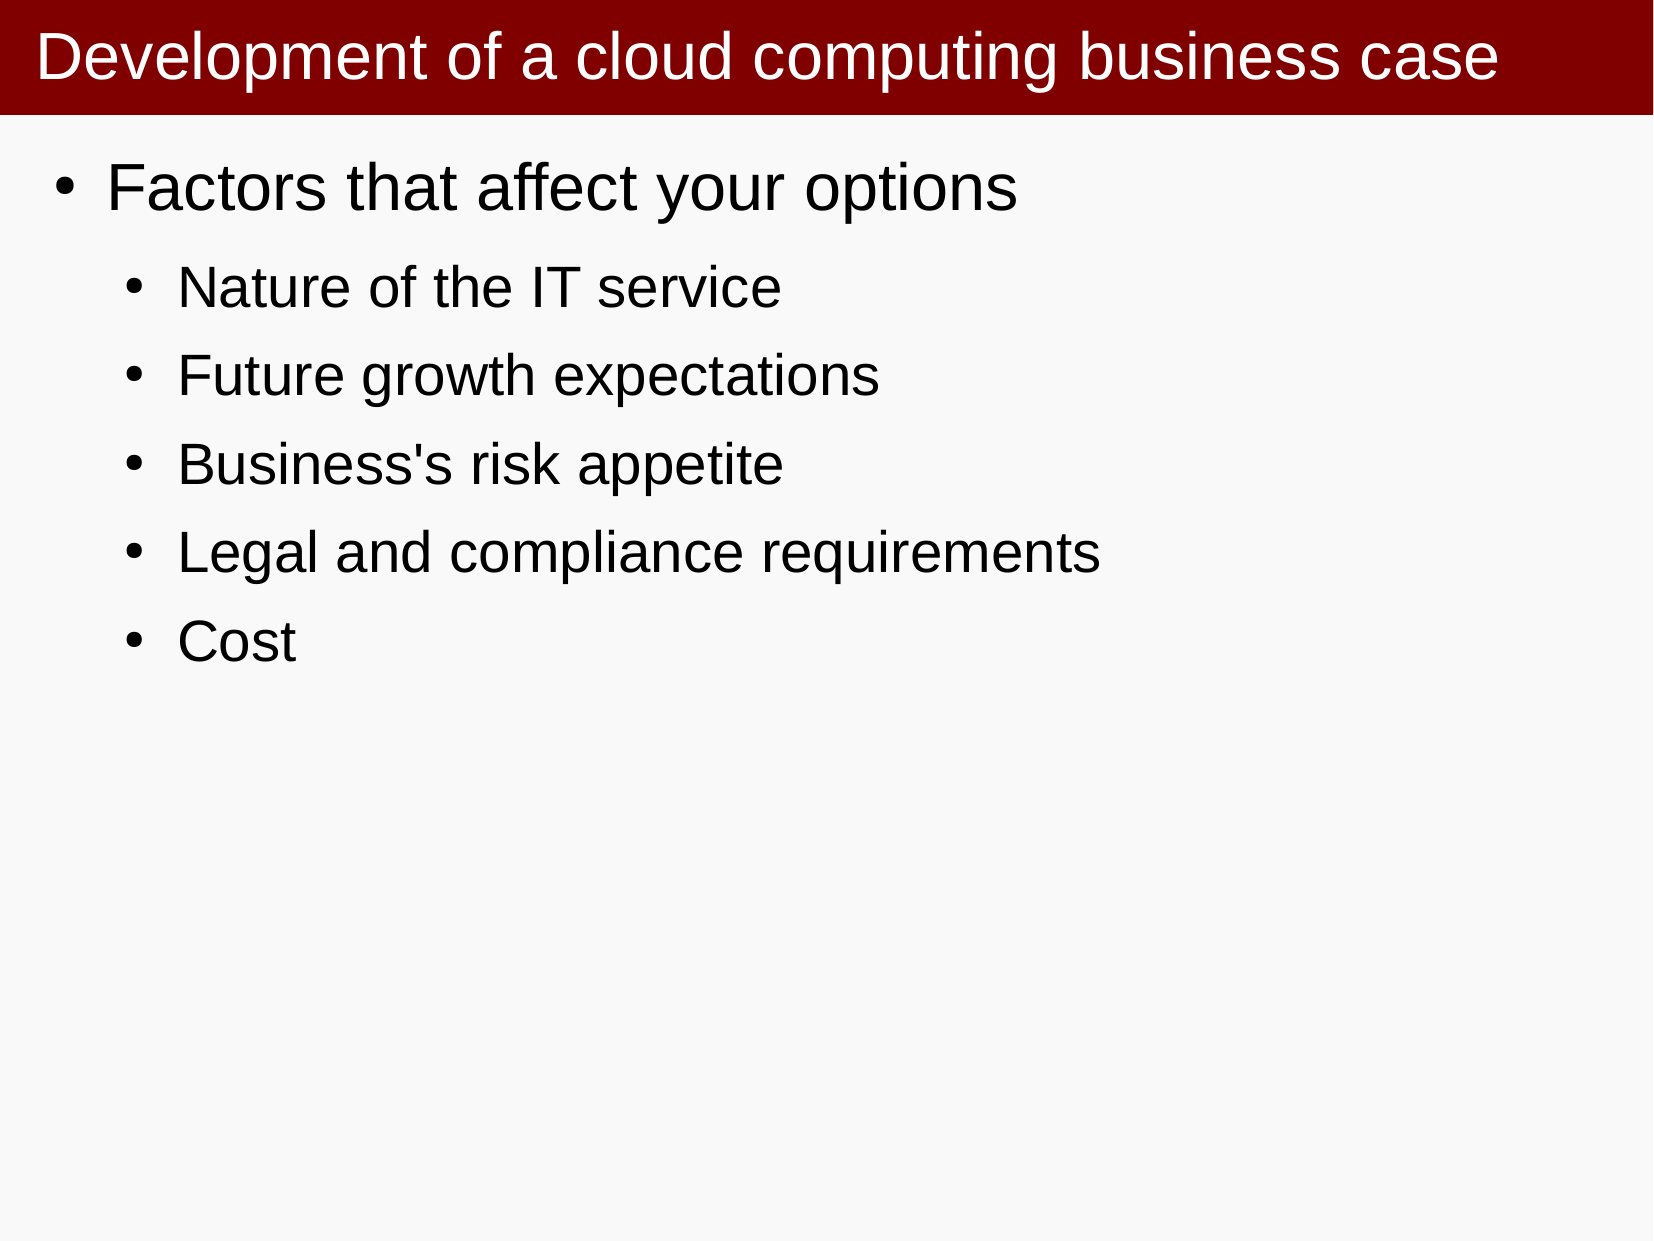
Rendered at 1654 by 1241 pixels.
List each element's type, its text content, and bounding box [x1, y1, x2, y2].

title Development of a cloud computing business case [35, 18, 1524, 94]
list Factors that affect your options Nature of the IT service Future growth expectations Business's risk appetite Legal and compliance requirements Cost [35, 150, 1612, 1201]
